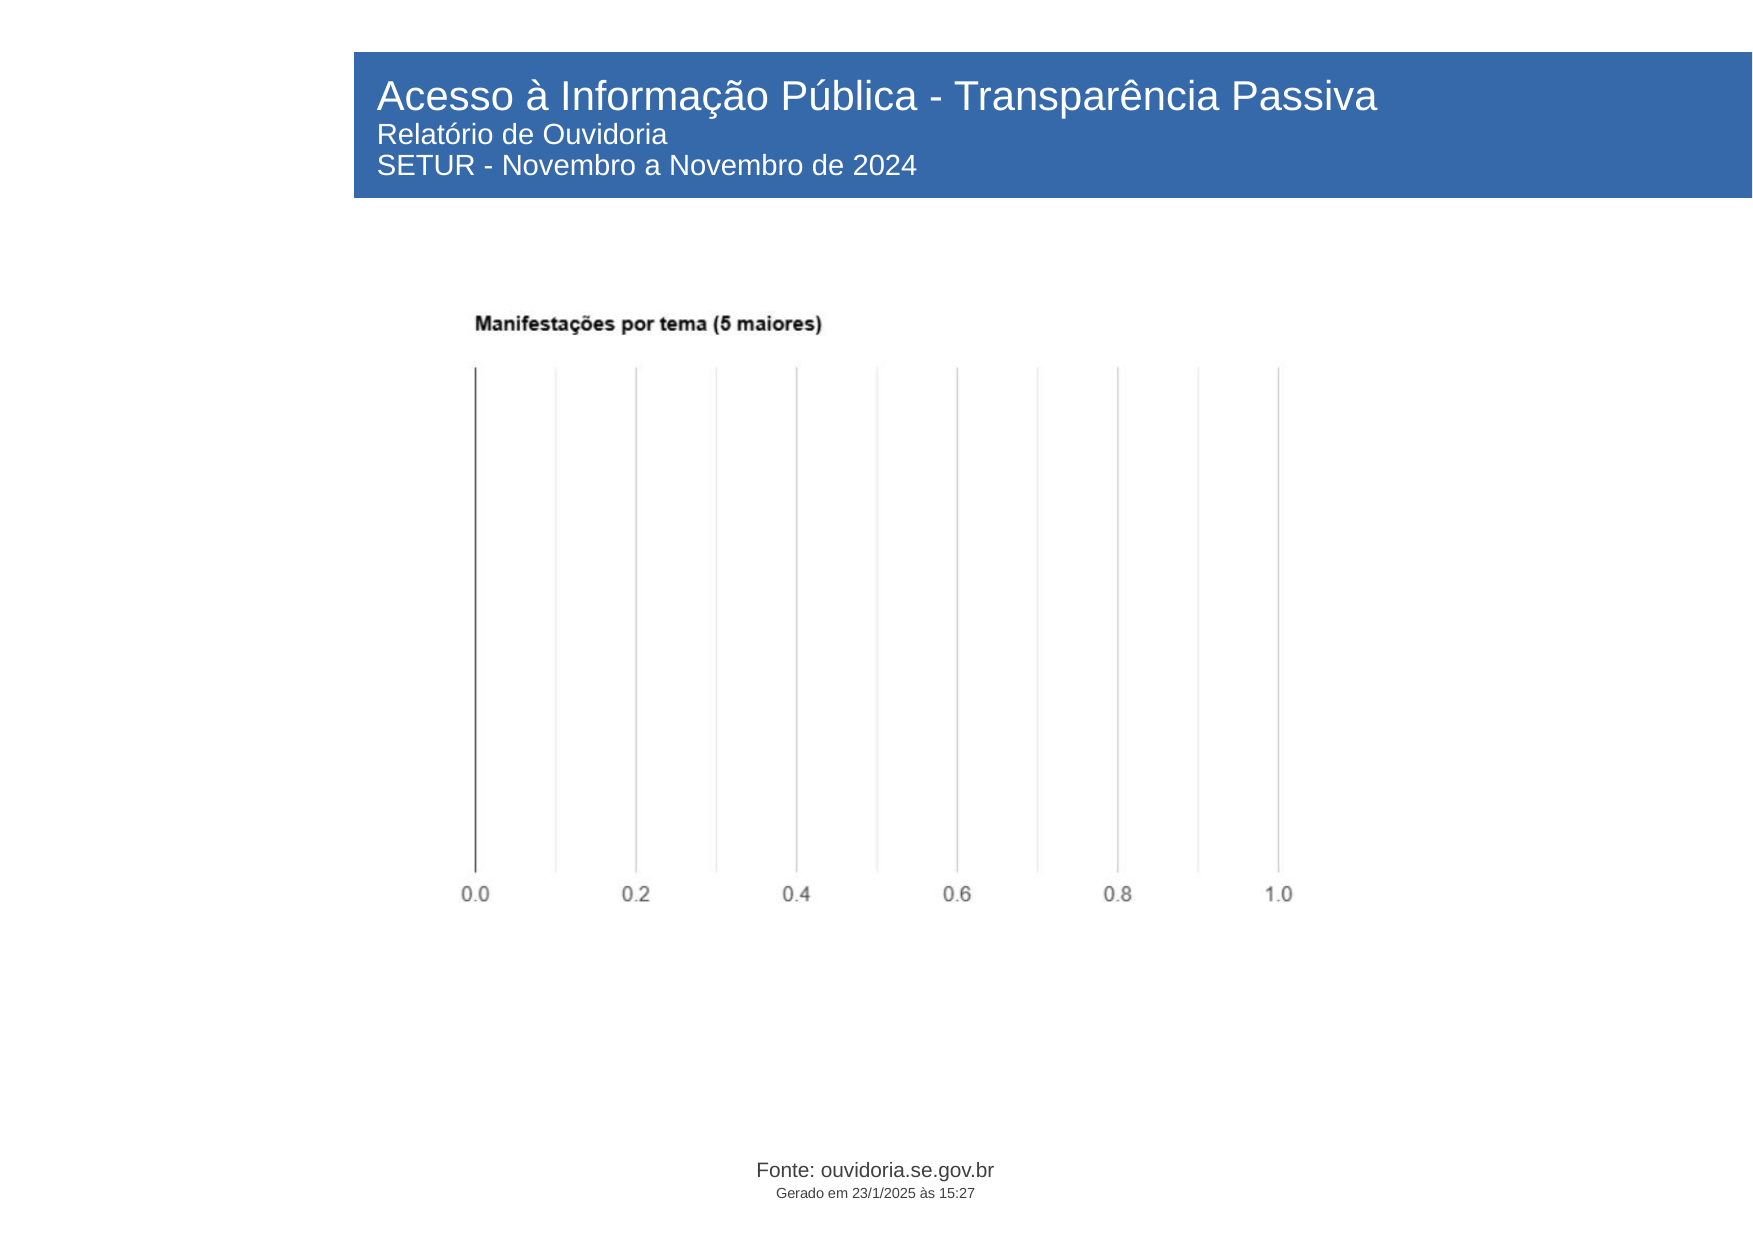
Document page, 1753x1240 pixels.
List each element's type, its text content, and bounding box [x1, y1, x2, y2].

text_box Fonte: ouvidoria.se.gov.br Gerado em 23/1/2025 às 15:27 [756, 1158, 1023, 1208]
text_box Acesso à Informação Pública - Transparência Passiva Relatório de Ouvidoria SETUR - Novembro a Novembro de 2024 [376, 72, 1403, 186]
text_box [354, 52, 1752, 198]
text_box [227, 211, 1527, 1028]
